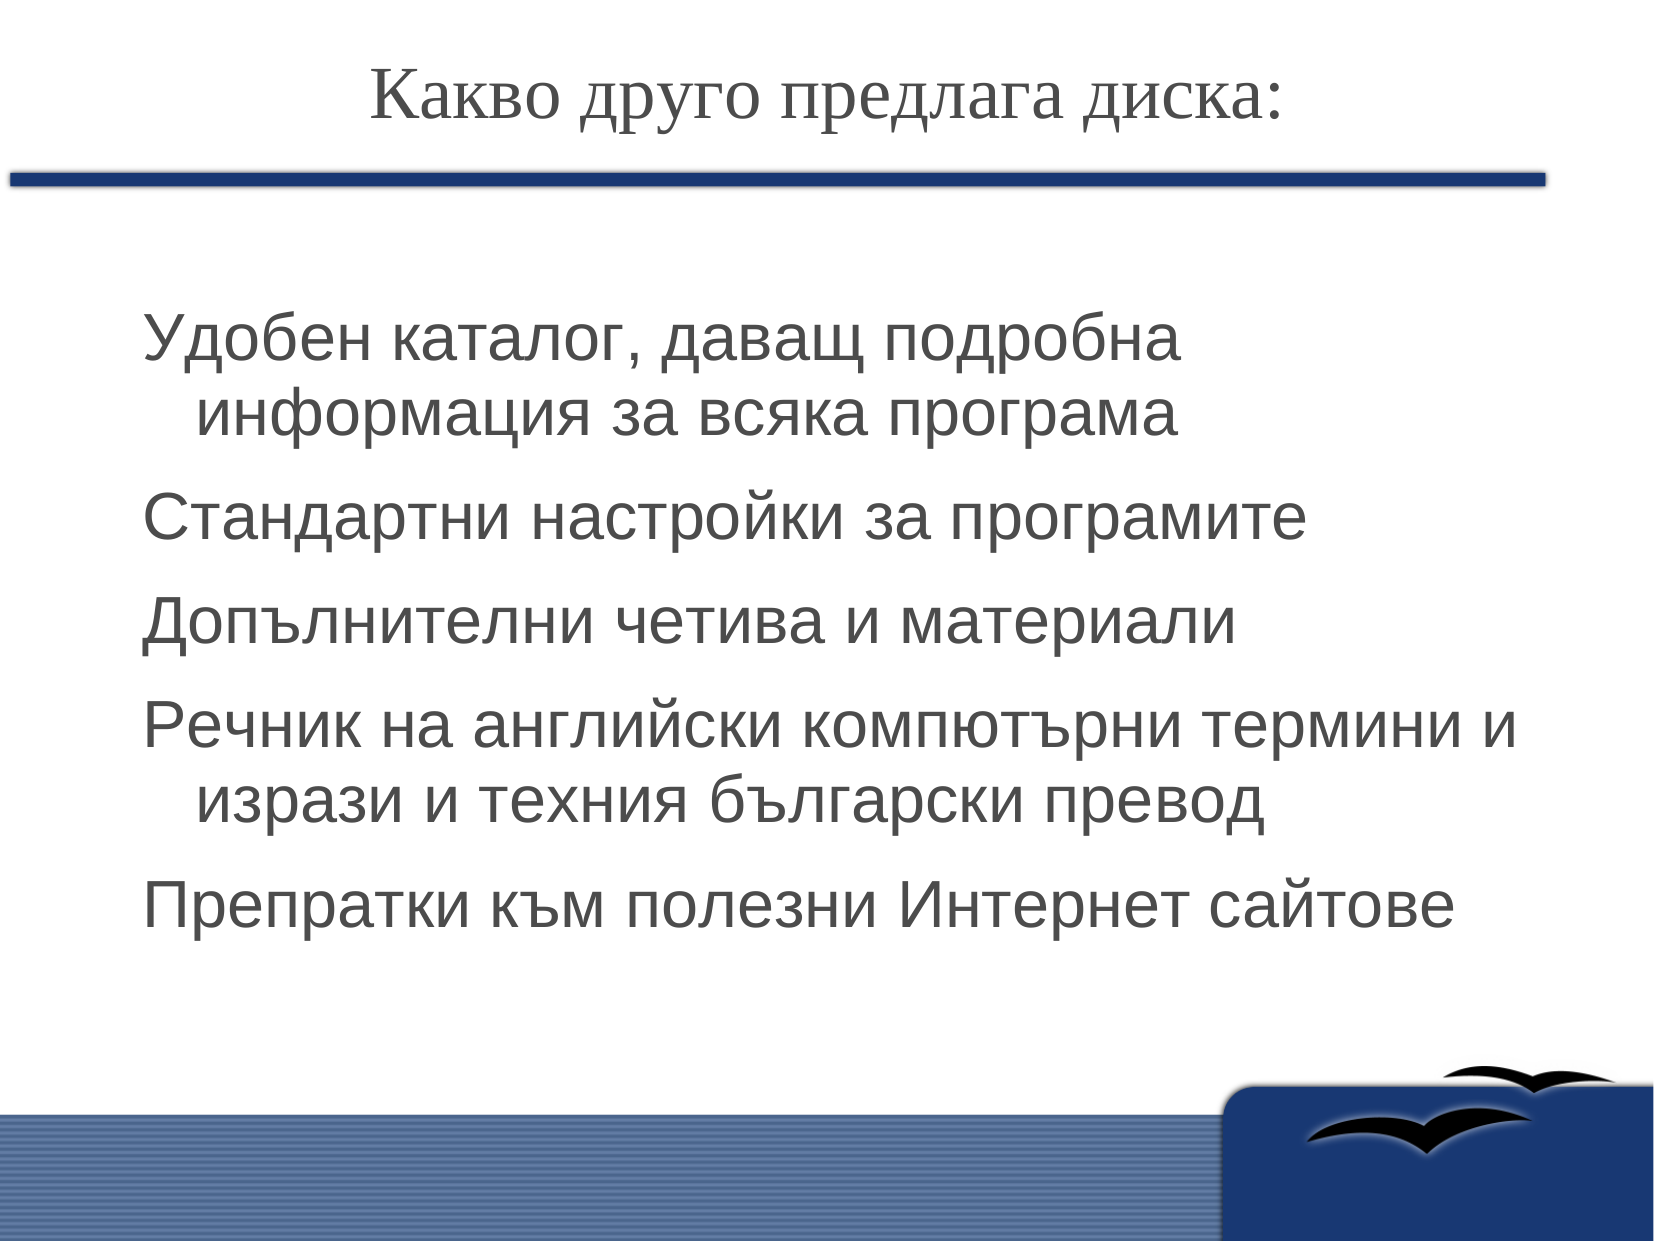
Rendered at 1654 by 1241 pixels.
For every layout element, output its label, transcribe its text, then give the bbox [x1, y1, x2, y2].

title Какво друго предлага диска: [121, 23, 1534, 164]
picture [0, 0, 1654, 1241]
list Удобен каталог, даващ подробна информация за всяка програма Стандартни настройки за програмите Допълнителни четива и материали Речник на английски компютърни термини и изрази и техния български превод Препратки към полезни Интернет сайтове [124, 299, 1537, 1018]
